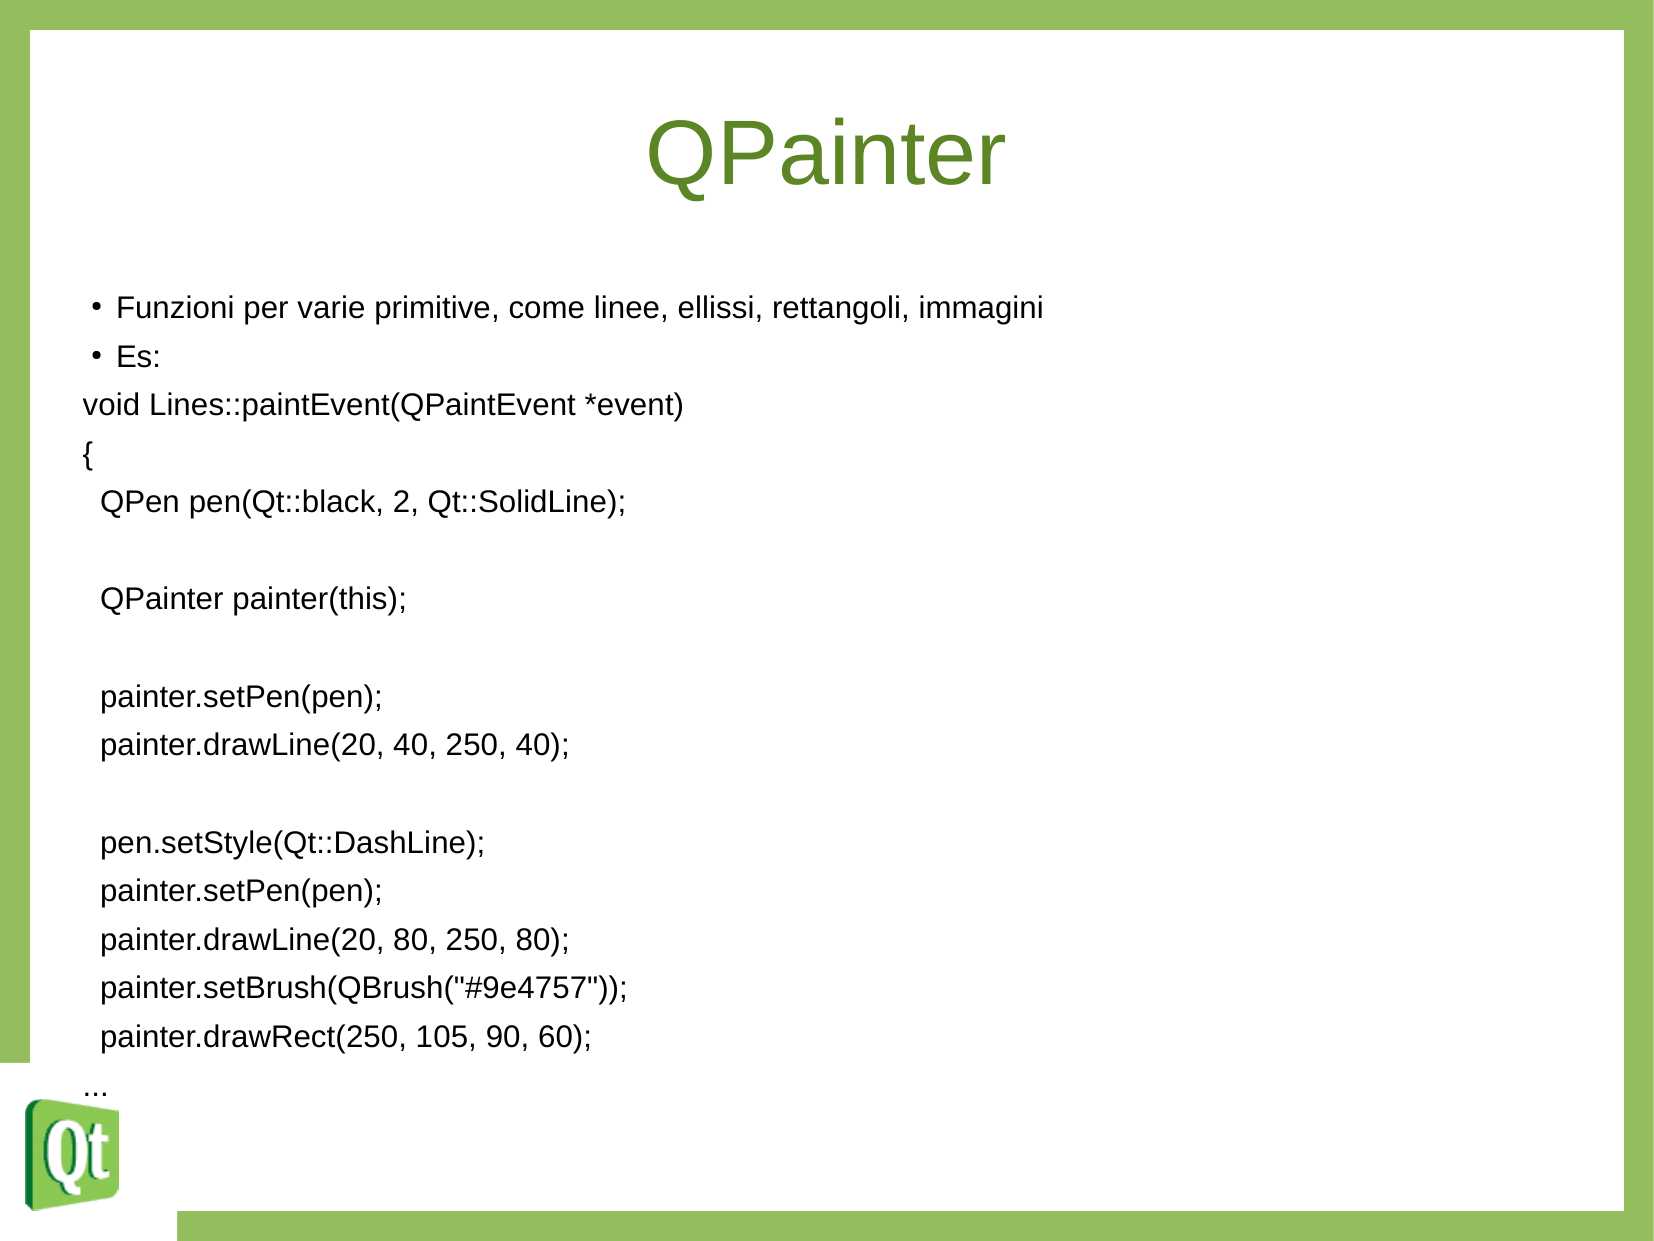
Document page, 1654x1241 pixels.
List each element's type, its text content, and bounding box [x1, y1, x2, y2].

list Funzioni per varie primitive, come linee, ellissi, rettangoli, immagini Es: void Lines::paintEvent(QPaintEvent *event) { QPen pen(Qt::black, 2, Qt::SolidLine); QPainter painter(this); painter.setPen(pen); painter.drawLine(20, 40, 250, 40); pen.setStyle(Qt::DashLine); painter.setPen(pen); painter.drawLine(20, 80, 250, 80); painter.setBrush(QBrush("#9e4757")); painter.drawRect(250, 105, 90, 60); ... [82, 290, 1571, 1109]
title QPainter [82, 56, 1571, 250]
picture [25, 1099, 119, 1211]
